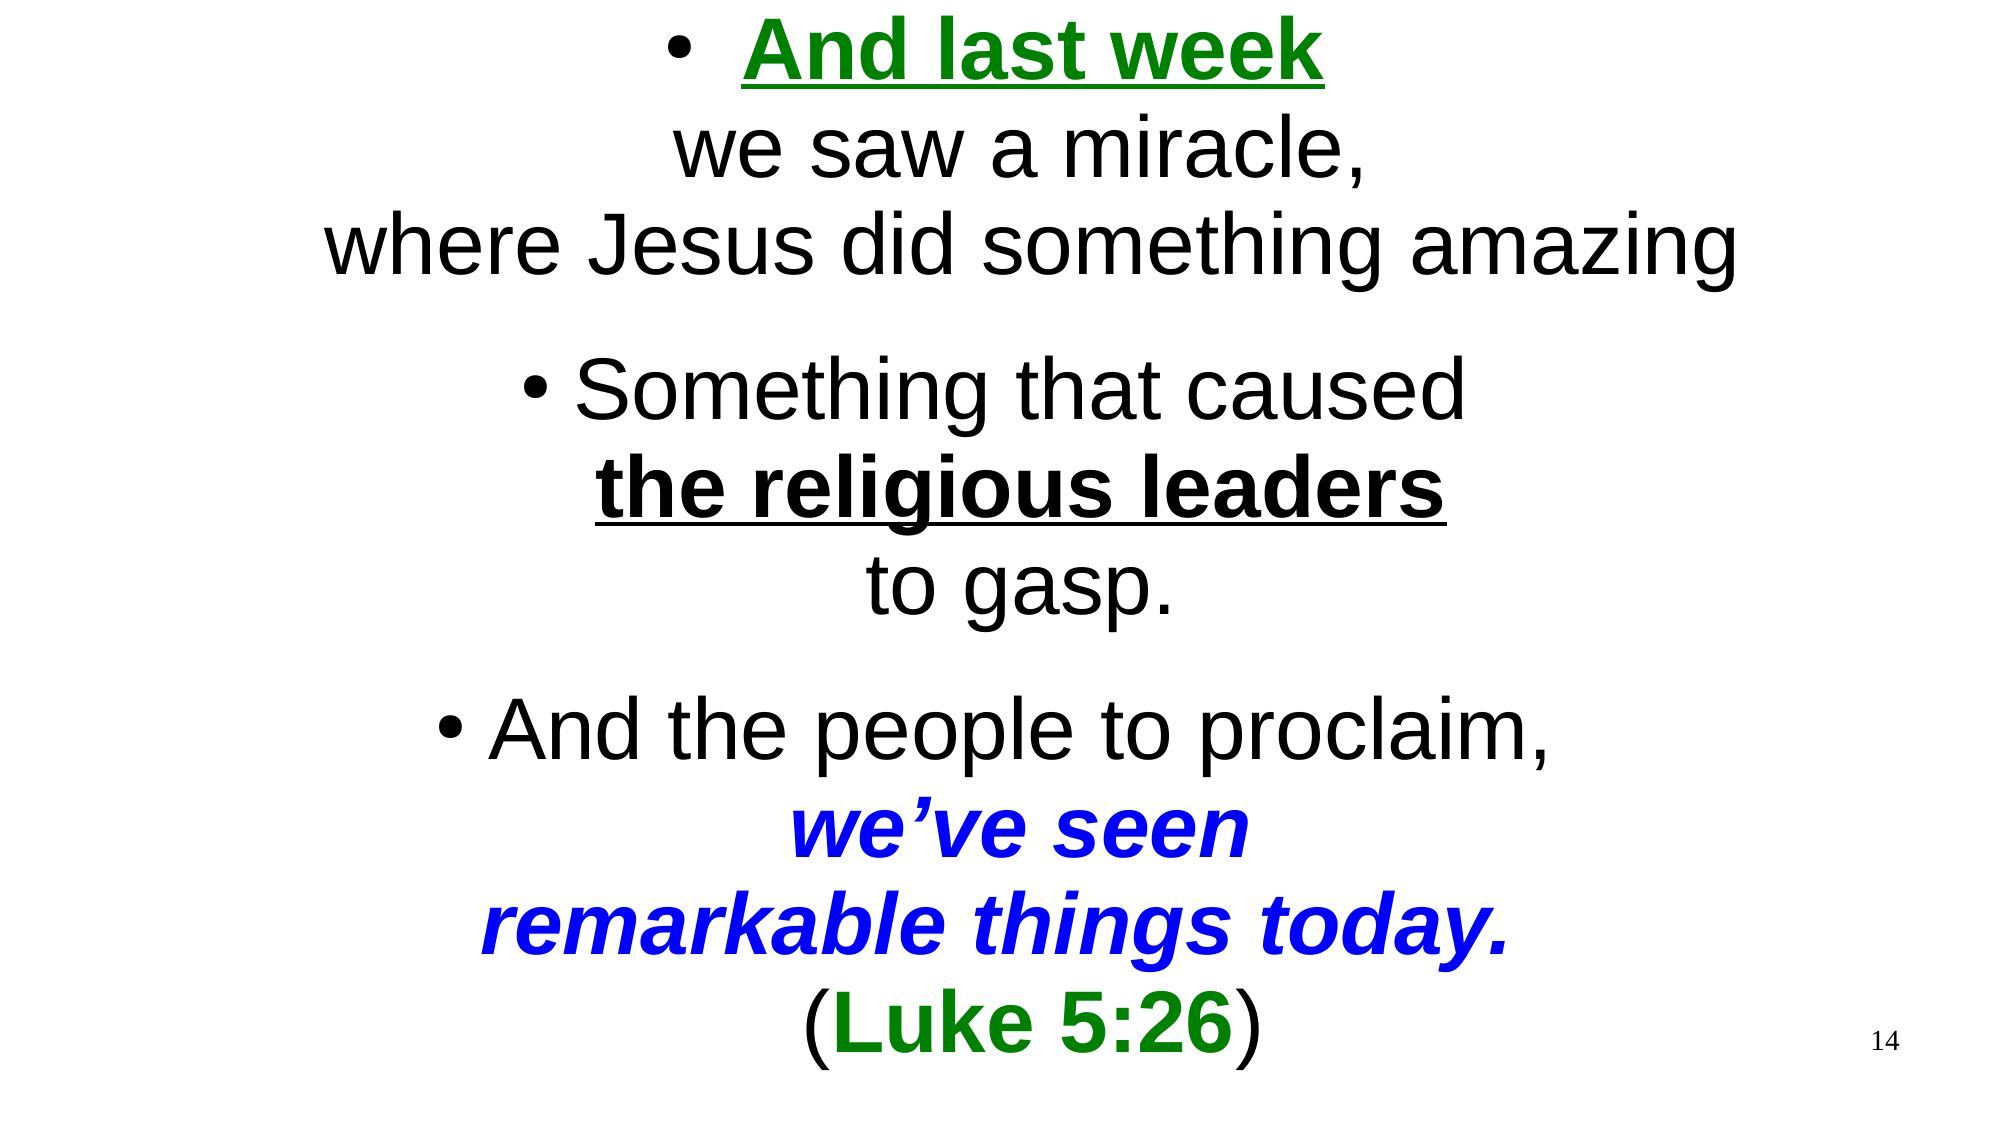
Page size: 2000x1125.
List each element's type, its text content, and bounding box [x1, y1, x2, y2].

list And last week we saw a miracle, where Jesus did something amazing Something that caused the religious leaders to gasp. And the people to proclaim, we’ve seen remarkable things today. (Luke 5:26) [0, 0, 1996, 1123]
